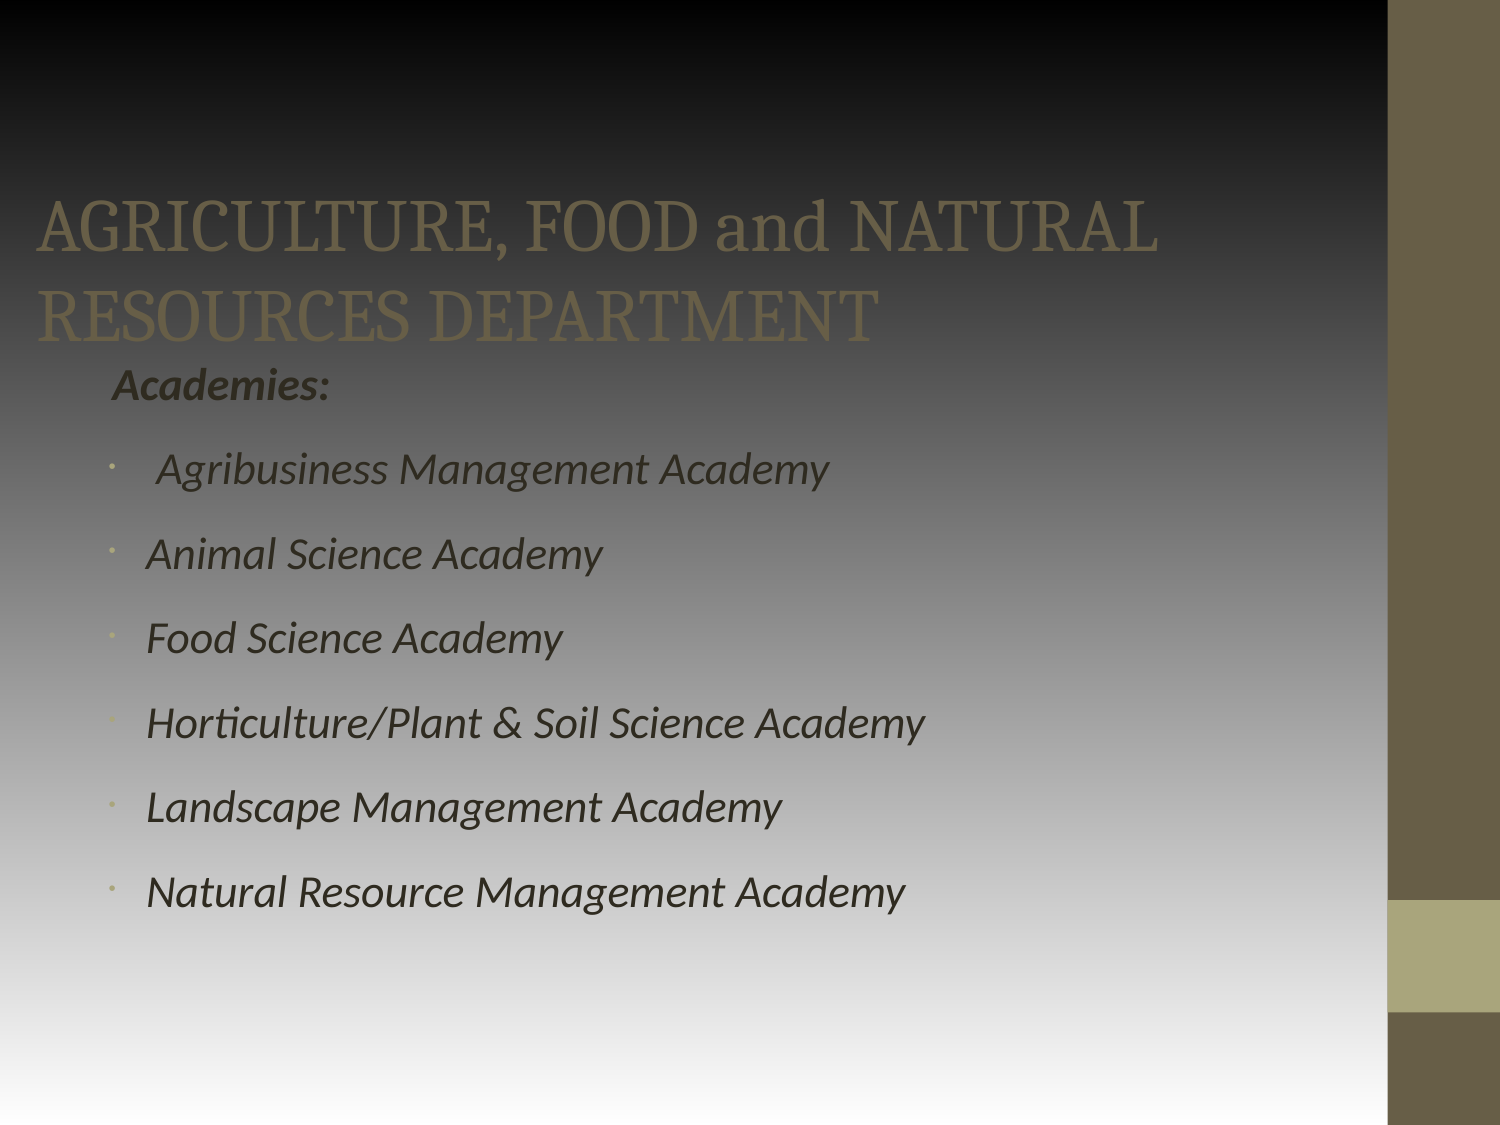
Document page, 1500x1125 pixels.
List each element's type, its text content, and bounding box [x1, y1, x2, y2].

title AGRICULTURE, FOOD and NATURAL RESOURCES DEPARTMENT [21, 34, 1372, 310]
list Academies: Agribusiness Management Academy Animal Science Academy Food Science Academy Horticulture/Plant & Soil Science Academy Landscape Management Academy Natural Resource Management Academy [75, 262, 1325, 1050]
